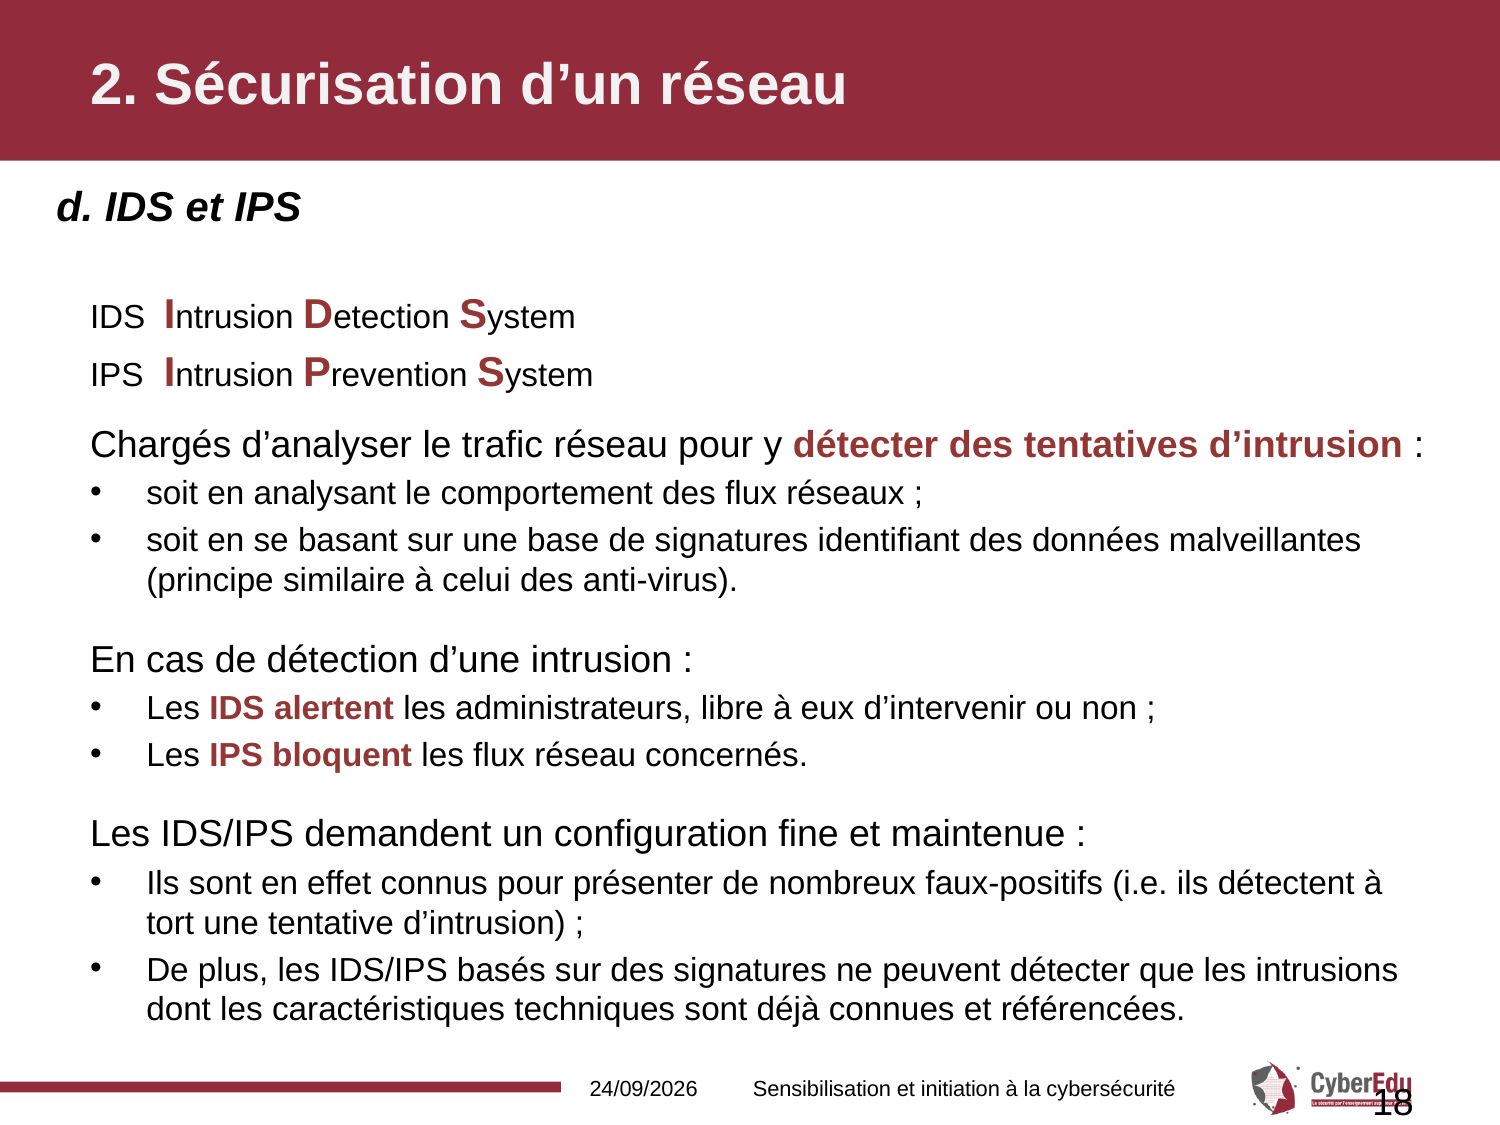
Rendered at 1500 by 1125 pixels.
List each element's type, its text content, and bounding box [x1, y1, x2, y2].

text_box d. IDS et IPS [41, 172, 1471, 268]
title 2. Sécurisation d’un réseau [75, 1, 1425, 161]
slide_number 15/11/2020 [561, 1057, 727, 1118]
picture [1398, 1091, 1407, 1100]
picture [1397, 1103, 1408, 1113]
list IDS Intrusion Detection System IPS Intrusion Prevention System Chargés d’analyser le trafic réseau pour y détecter des tentatives d’intrusion : soit en analysant le comportement des flux réseaux ; soit en se basant sur une base de signatures identifiant des données malveillantes (principe similaire à celui des anti-virus). En cas de détection d’une intrusion : Les IDS alertent les administrateurs, libre à eux d’intervenir ou non ; Les IPS bloquent les flux réseau concernés. Les IDS/IPS demandent un configuration fine et maintenue : Ils sont en effet connus pour présenter de nombreux faux-positifs (i.e. ils détectent à tort une tentative d’intrusion) ; De plus, les IDS/IPS basés sur des signatures ne peuvent détecter que les intrusions dont les caractéristiques techniques sont déjà connues et référencées. [75, 278, 1447, 1035]
footer Sensibilisation et initiation à la cybersécurité [738, 1057, 1236, 1118]
picture [1246, 1060, 1412, 1115]
